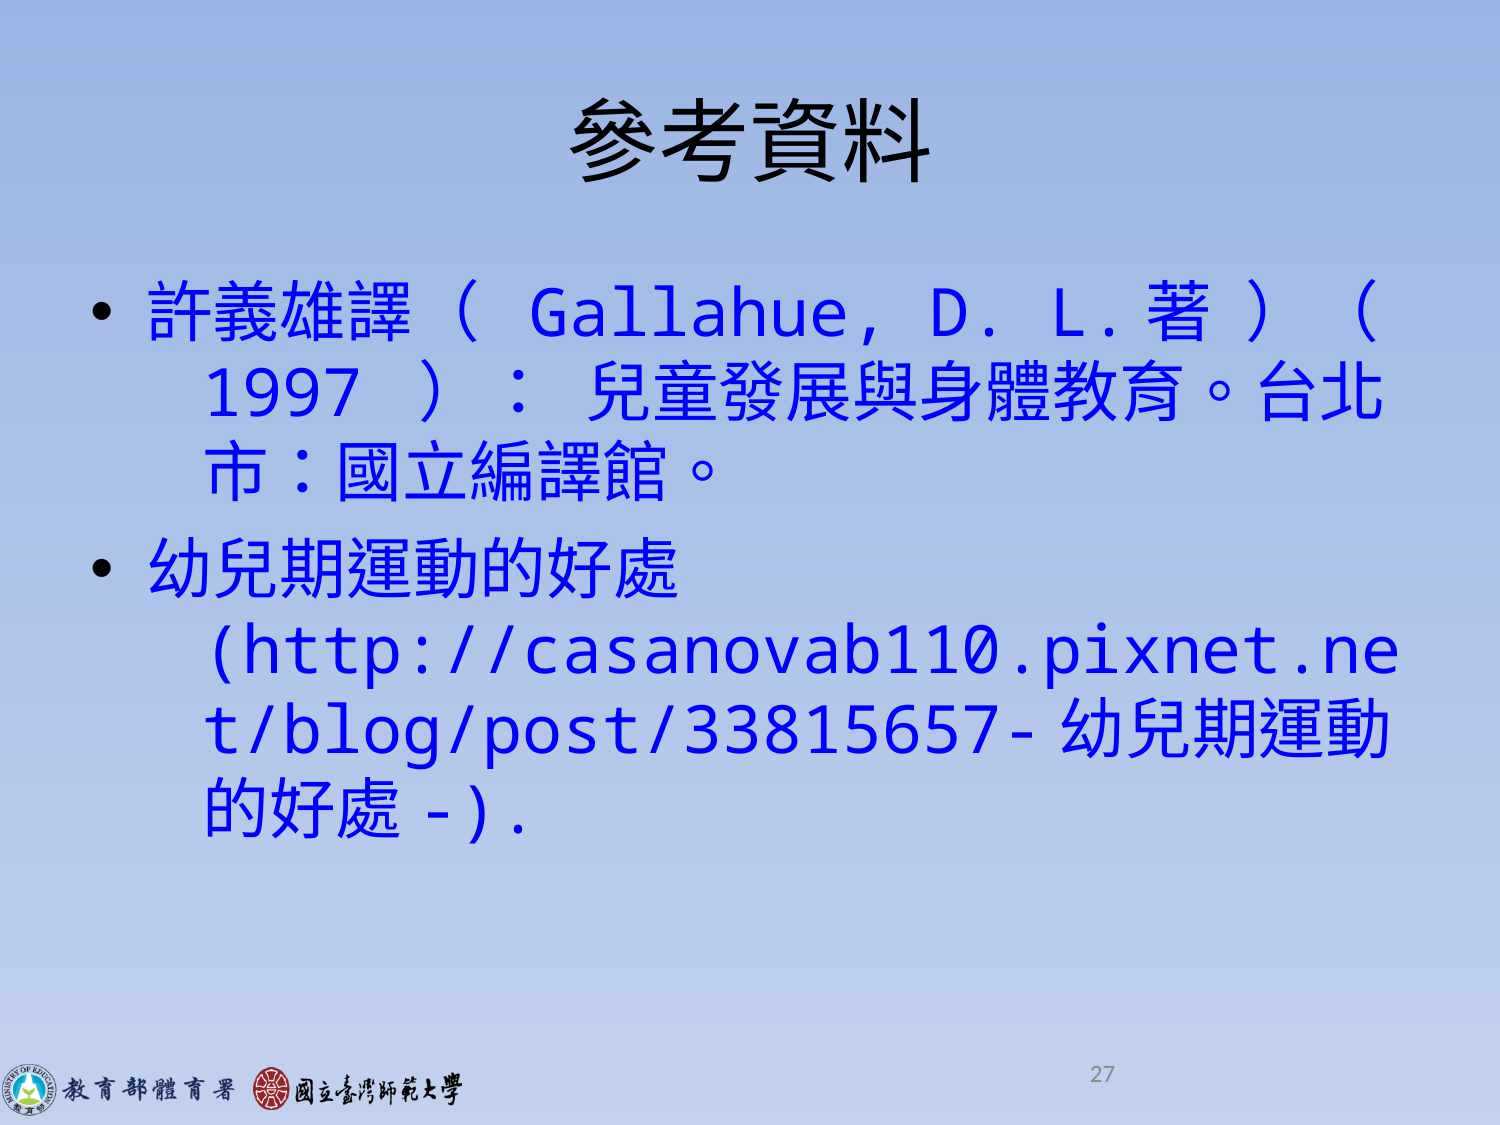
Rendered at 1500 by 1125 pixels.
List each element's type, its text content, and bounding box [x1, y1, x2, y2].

list 許義雄譯（ Gallahue, D. L.著 ）（ 1997 ）： 兒童發展與身體教育。台北市：國立編譯館。 幼兒期運動的好處 (http://casanovab110.pixnet.net/blog/post/33815657-幼兒期運動的好處-). [75, 262, 1426, 1005]
text_box [1074, 1042, 1426, 1103]
title 參考資料 [75, 45, 1426, 233]
